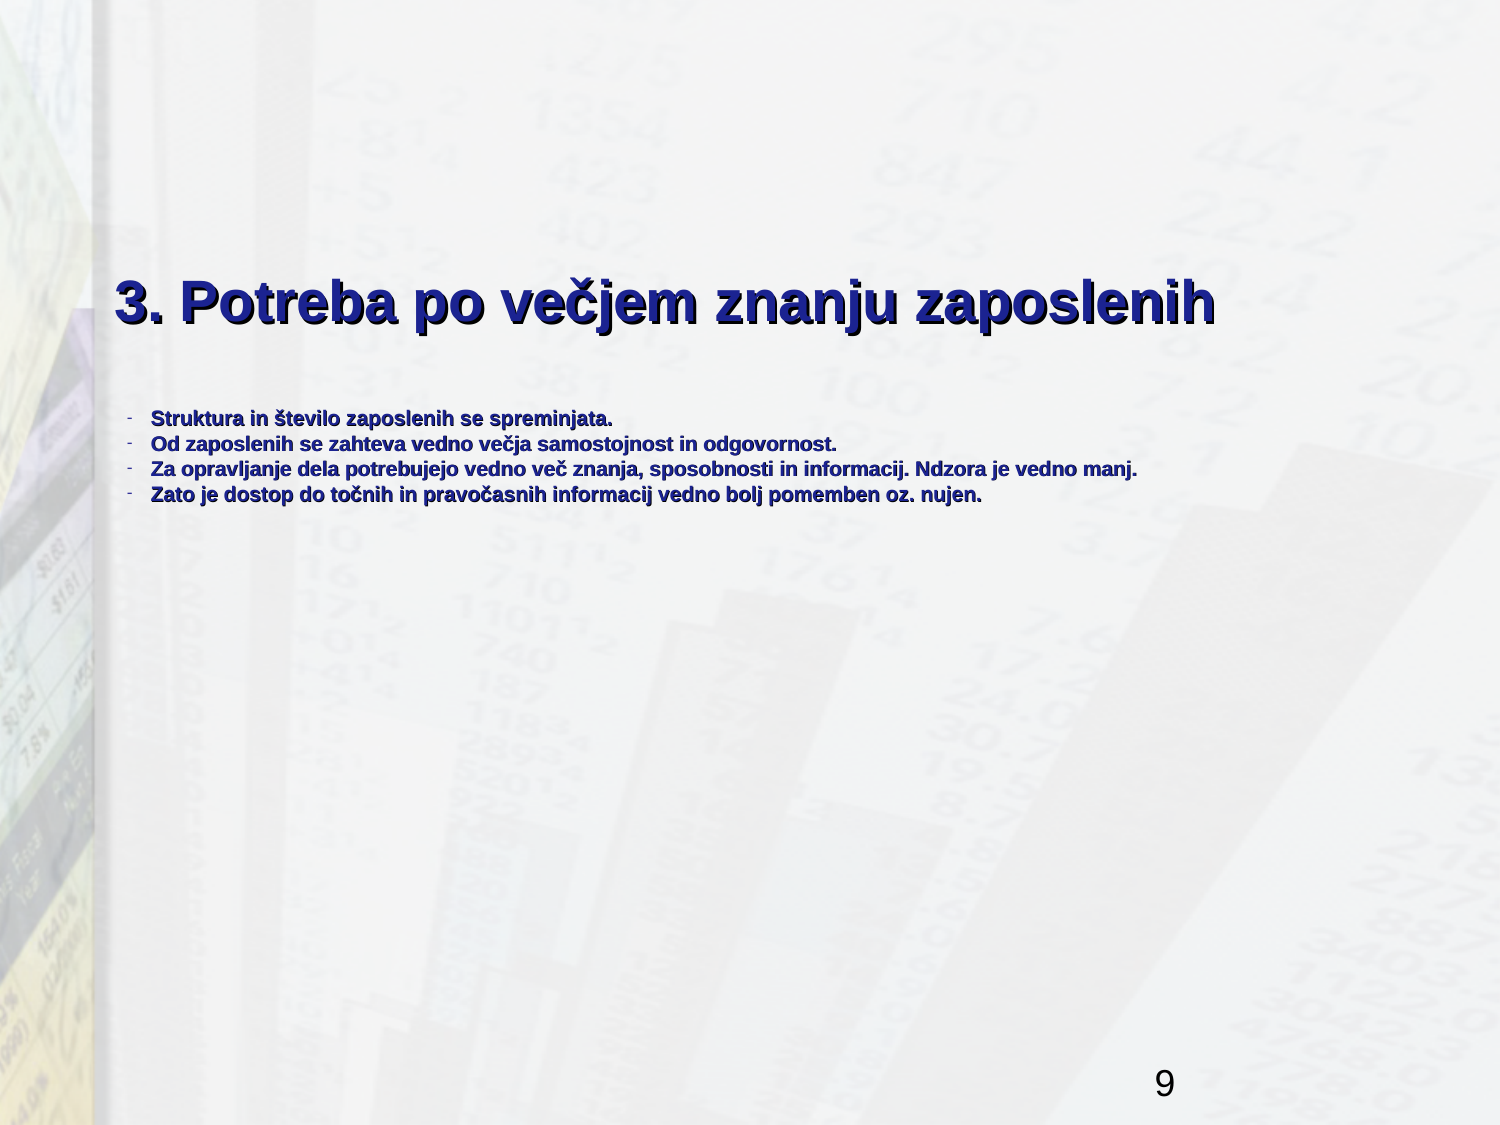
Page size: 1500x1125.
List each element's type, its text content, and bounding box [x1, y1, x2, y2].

text_box Struktura in število zaposlenih se spreminjata. Od zaposlenih se zahteva vedno večja samostojnost in odgovornost. Za opravljanje dela potrebujejo vedno več znanja, sposobnosti in informacij. Ndzora je vedno manj. Zato je dostop do točnih in pravočasnih informacij vedno bolj pomemben oz. nujen. [112, 397, 1424, 516]
list 3. Potreba po večjem znanju zaposlenih [100, 255, 1412, 374]
picture [0, 0, 1500, 1125]
